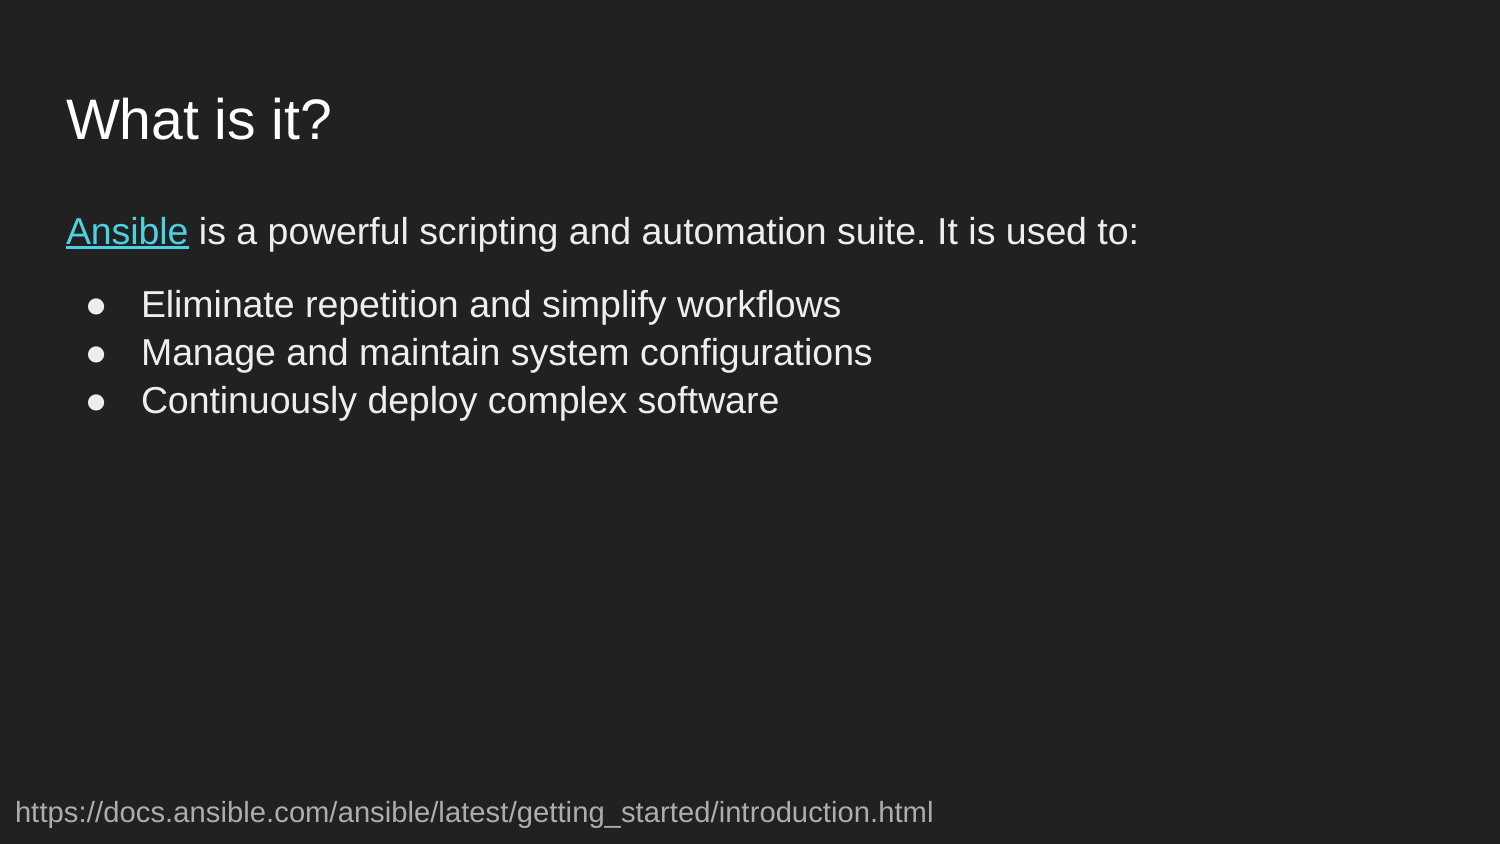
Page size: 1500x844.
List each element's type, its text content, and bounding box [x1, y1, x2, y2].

list Ansible is a powerful scripting and automation suite. It is used to: Eliminate repetition and simplify workflows Manage and maintain system configurations Continuously deploy complex software [51, 189, 1449, 750]
title What is it? [51, 72, 1449, 167]
text_box https://docs.ansible.com/ansible/latest/getting_started/introduction.html [0, 778, 1500, 844]
